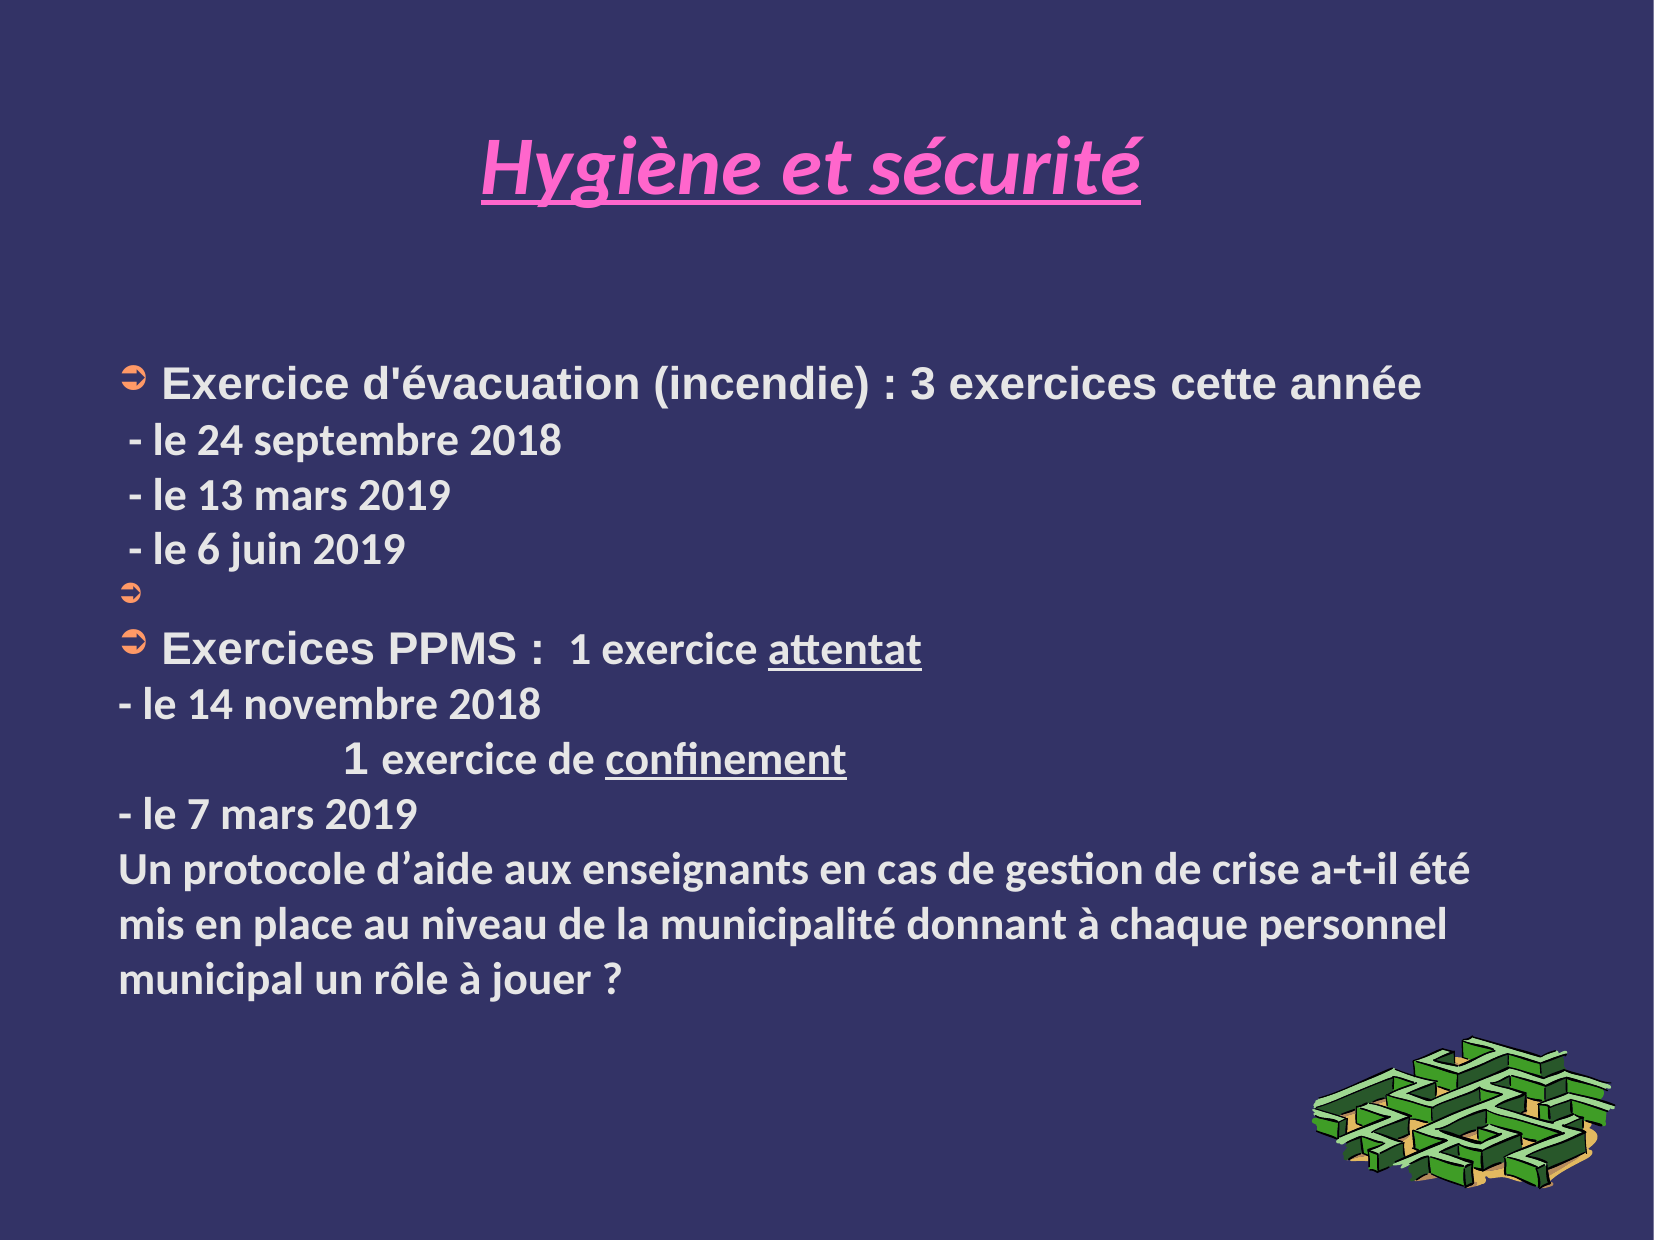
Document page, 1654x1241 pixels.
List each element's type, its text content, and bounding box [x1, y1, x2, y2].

list Exercice d'évacuation (incendie) : 3 exercices cette année - le 24 septembre 2018 - le 13 mars 2019 - le 6 juin 2019 Exercices PPMS : 1 exercice attentat - le 14 novembre 2018 1 exercice de confinement - le 7 mars 2019 Un protocole d’aide aux enseignants en cas de gestion de crise a-t-il été mis en place au niveau de la municipalité donnant à chaque personnel municipal un rôle à jouer ? [118, 354, 1506, 1032]
title Hygiène et sécurité [88, 109, 1534, 212]
